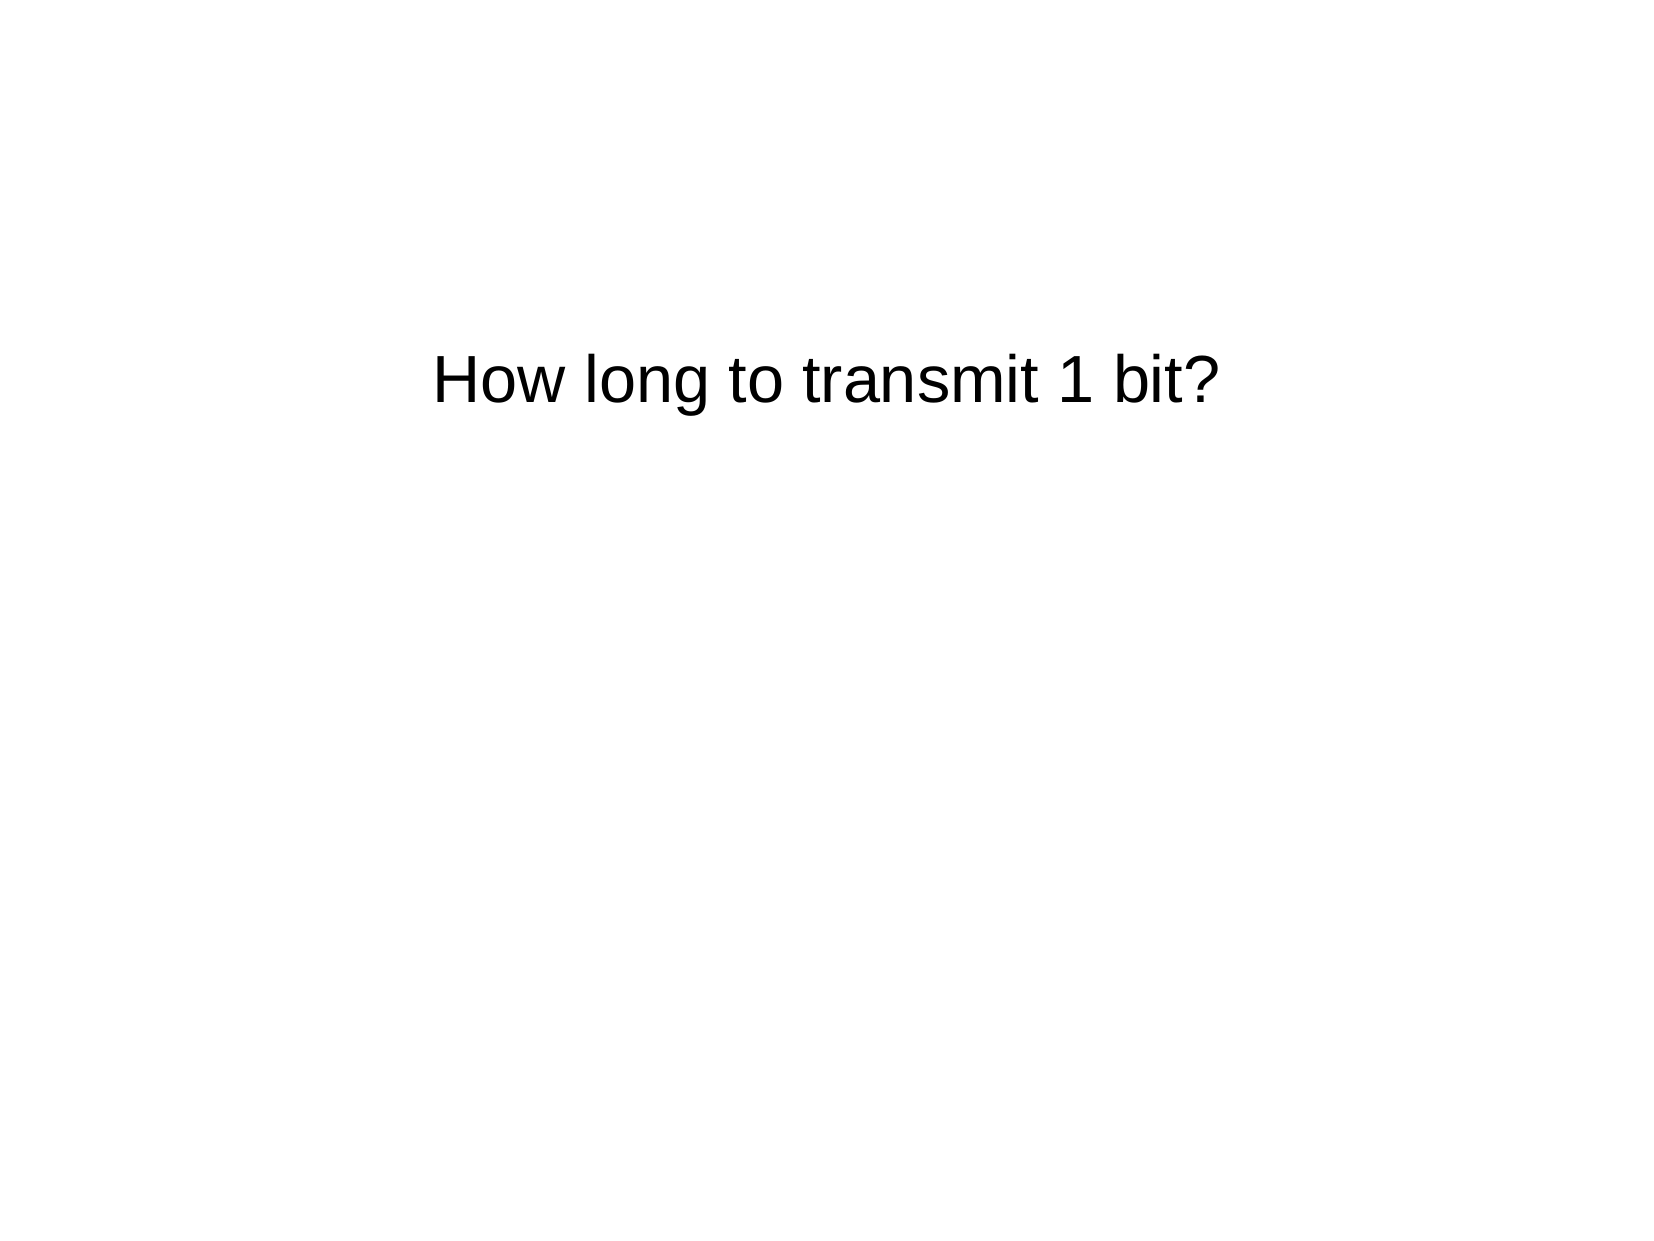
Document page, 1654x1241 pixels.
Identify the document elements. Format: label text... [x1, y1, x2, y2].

subtitle How long to transmit 1 bit? [82, 49, 1571, 1010]
